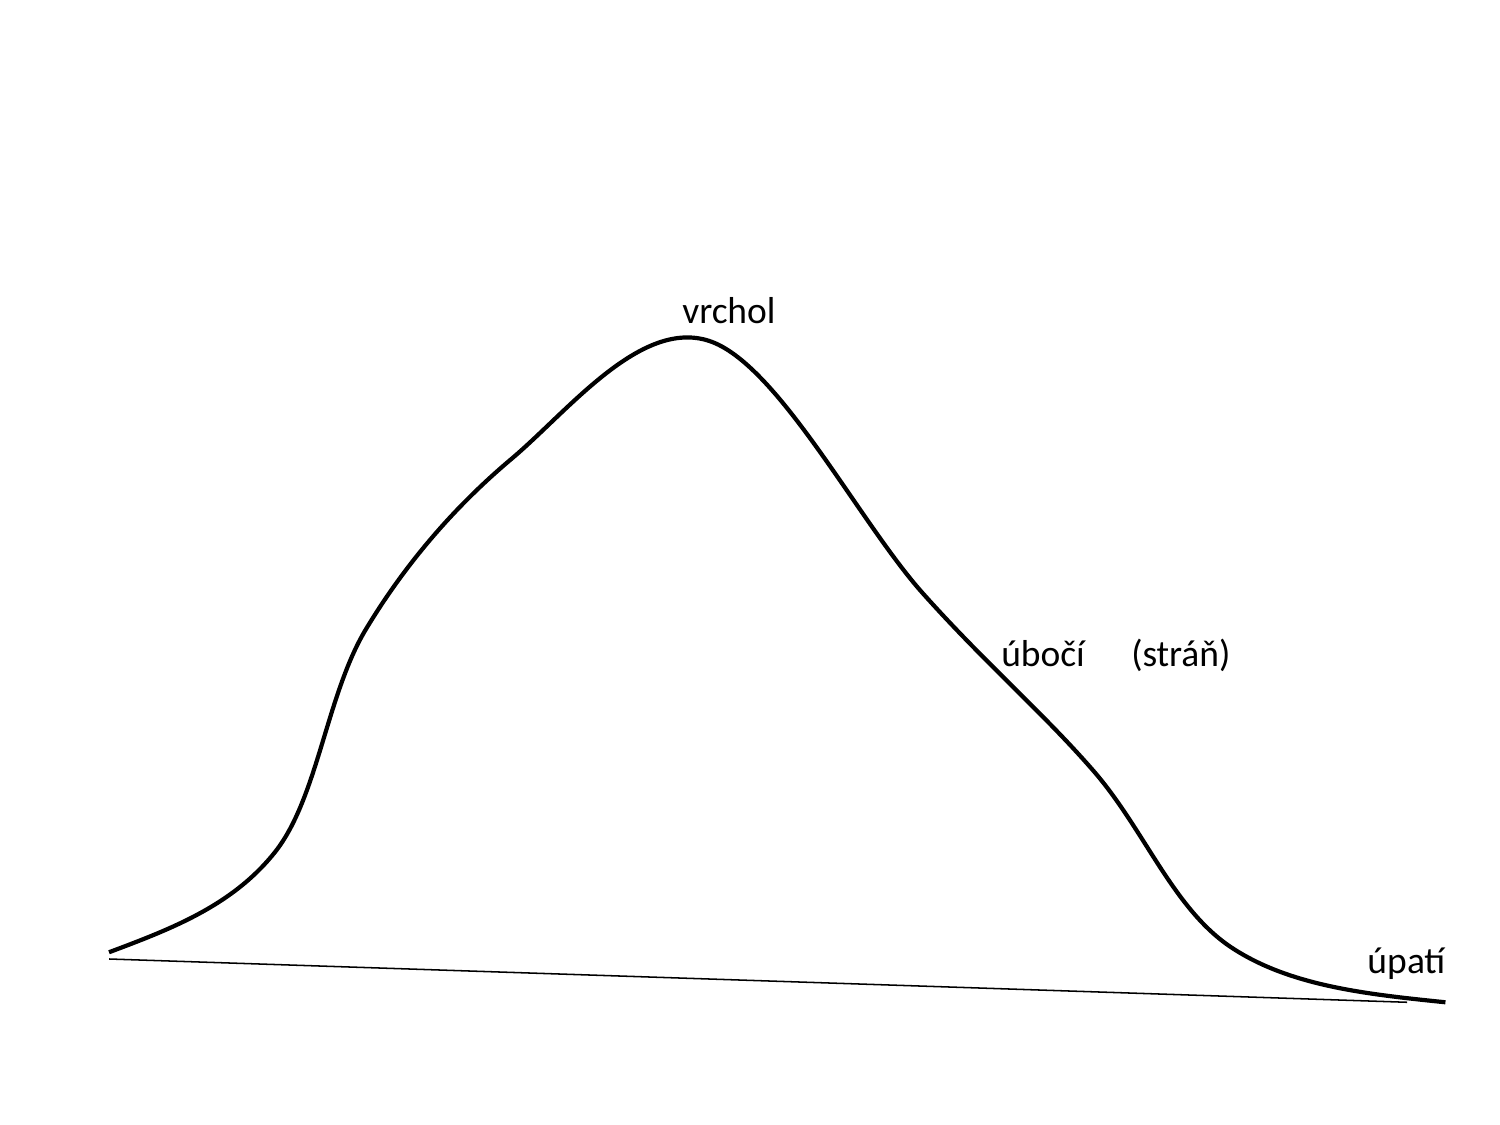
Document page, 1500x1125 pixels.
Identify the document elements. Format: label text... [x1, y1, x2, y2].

text_box vrchol [667, 278, 792, 340]
text_box (stráň) [1116, 621, 1248, 683]
text_box úpatí [1352, 928, 1462, 990]
text_box úbočí [986, 621, 1102, 683]
